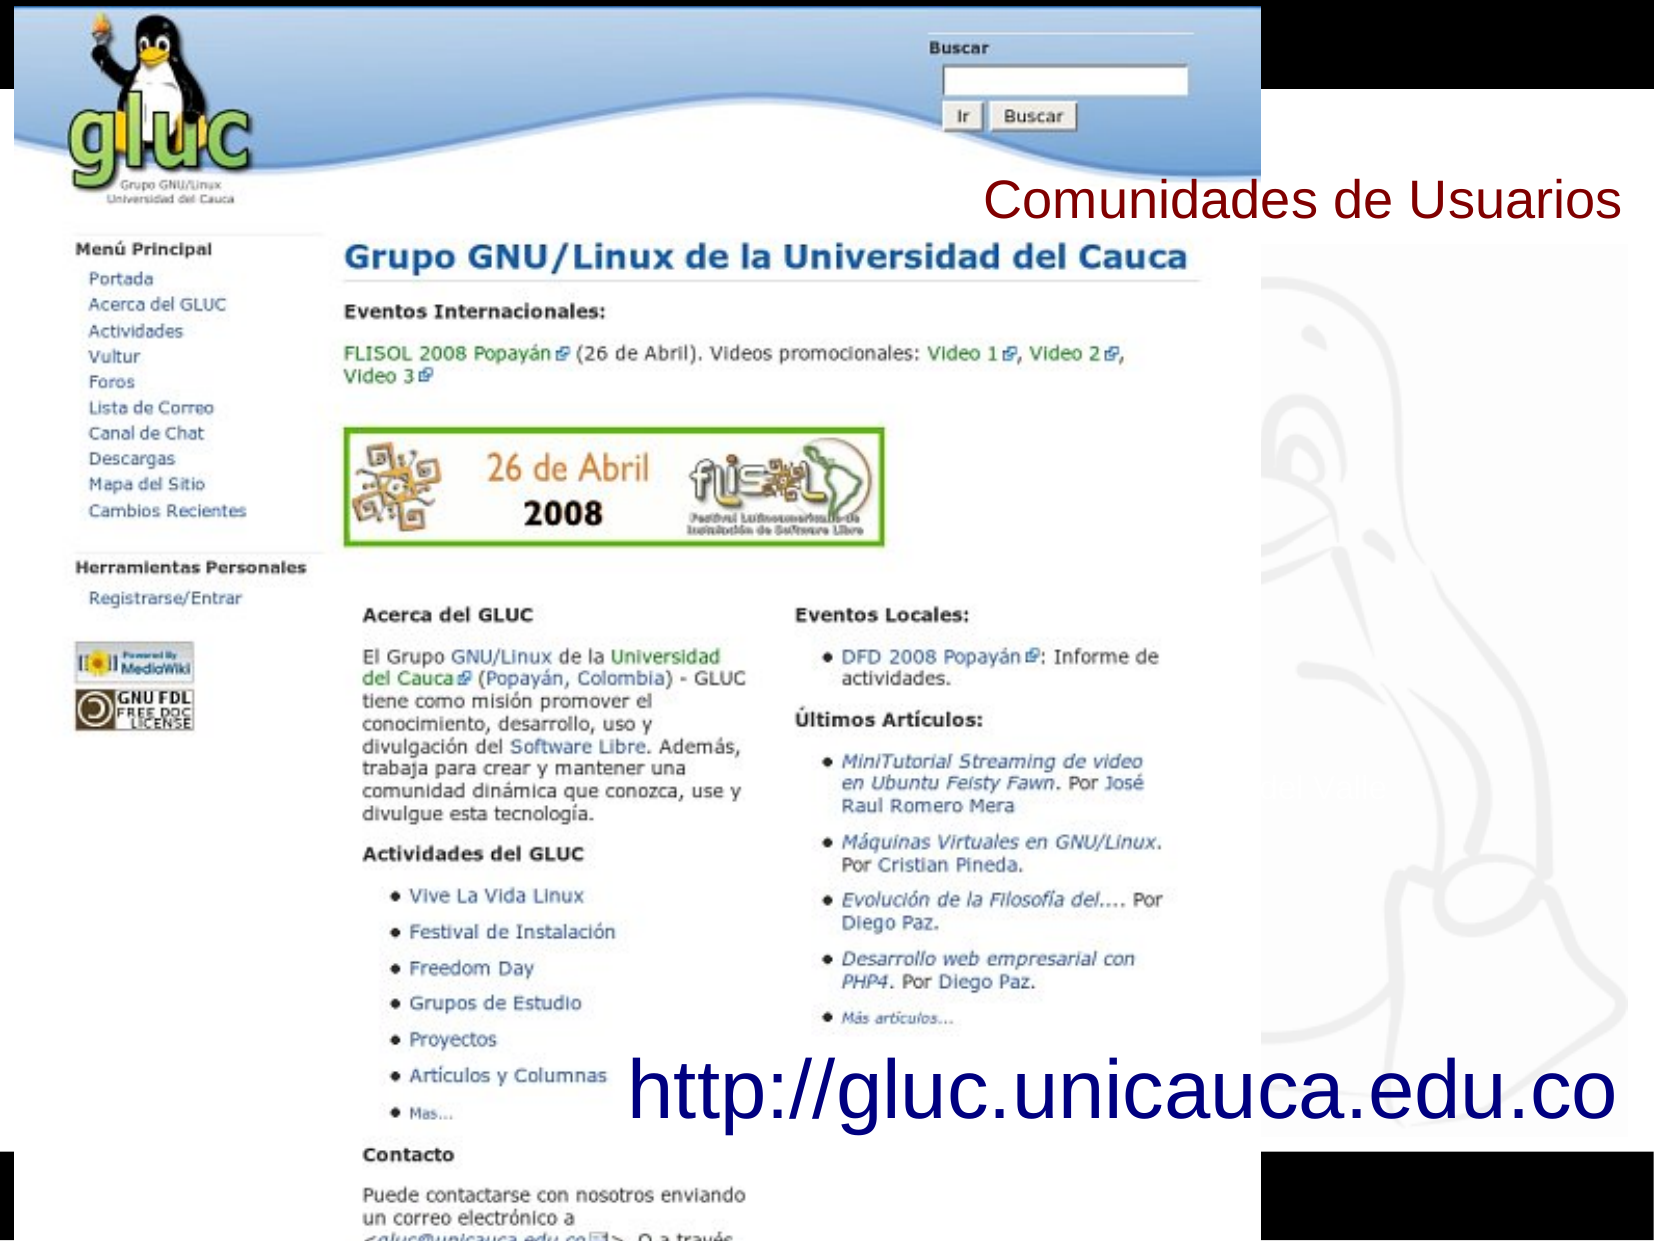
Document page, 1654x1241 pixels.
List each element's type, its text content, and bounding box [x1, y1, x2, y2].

title Comunidades de Usuarios [147, 147, 1625, 252]
text_box http://gluc.unicauca.edu.co [627, 1043, 1619, 1137]
picture [14, 6, 1628, 1241]
